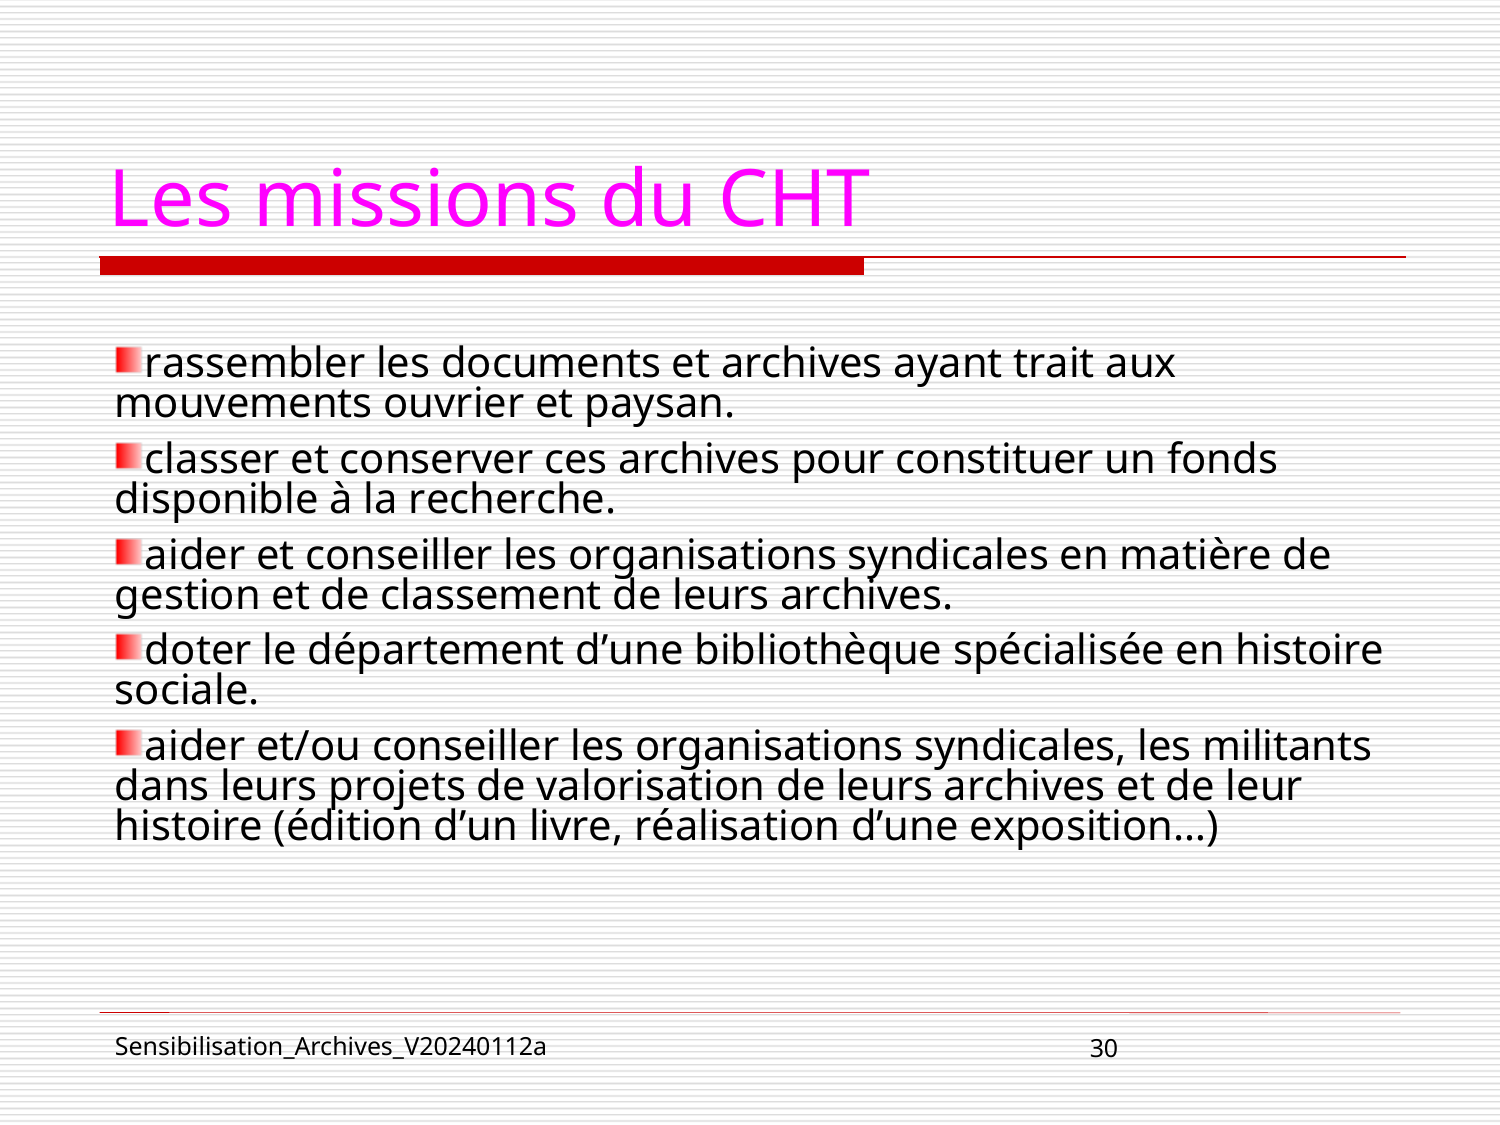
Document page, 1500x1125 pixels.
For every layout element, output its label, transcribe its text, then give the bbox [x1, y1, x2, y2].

text_box Sensibilisation_Archives_V20240112a [100, 1023, 989, 1101]
list rassembler les documents et archives ayant trait aux mouvements ouvrier et paysan. classer et conserver ces archives pour constituer un fonds disponible à la recherche. aider et conseiller les organisations syndicales en matière de gestion et de classement de leurs archives. doter le département d’une bibliothèque spécialisée en histoire sociale. aider et/ou conseiller les organisations syndicales, les militants dans leurs projets de valorisation de leurs archives et de leur histoire (édition d’un livre, réalisation d’une exposition…) [100, 337, 1413, 929]
text_box 33 [1074, 1024, 1400, 1103]
title Les missions du CHT [94, 50, 1407, 250]
picture [0, 0, 1500, 1125]
